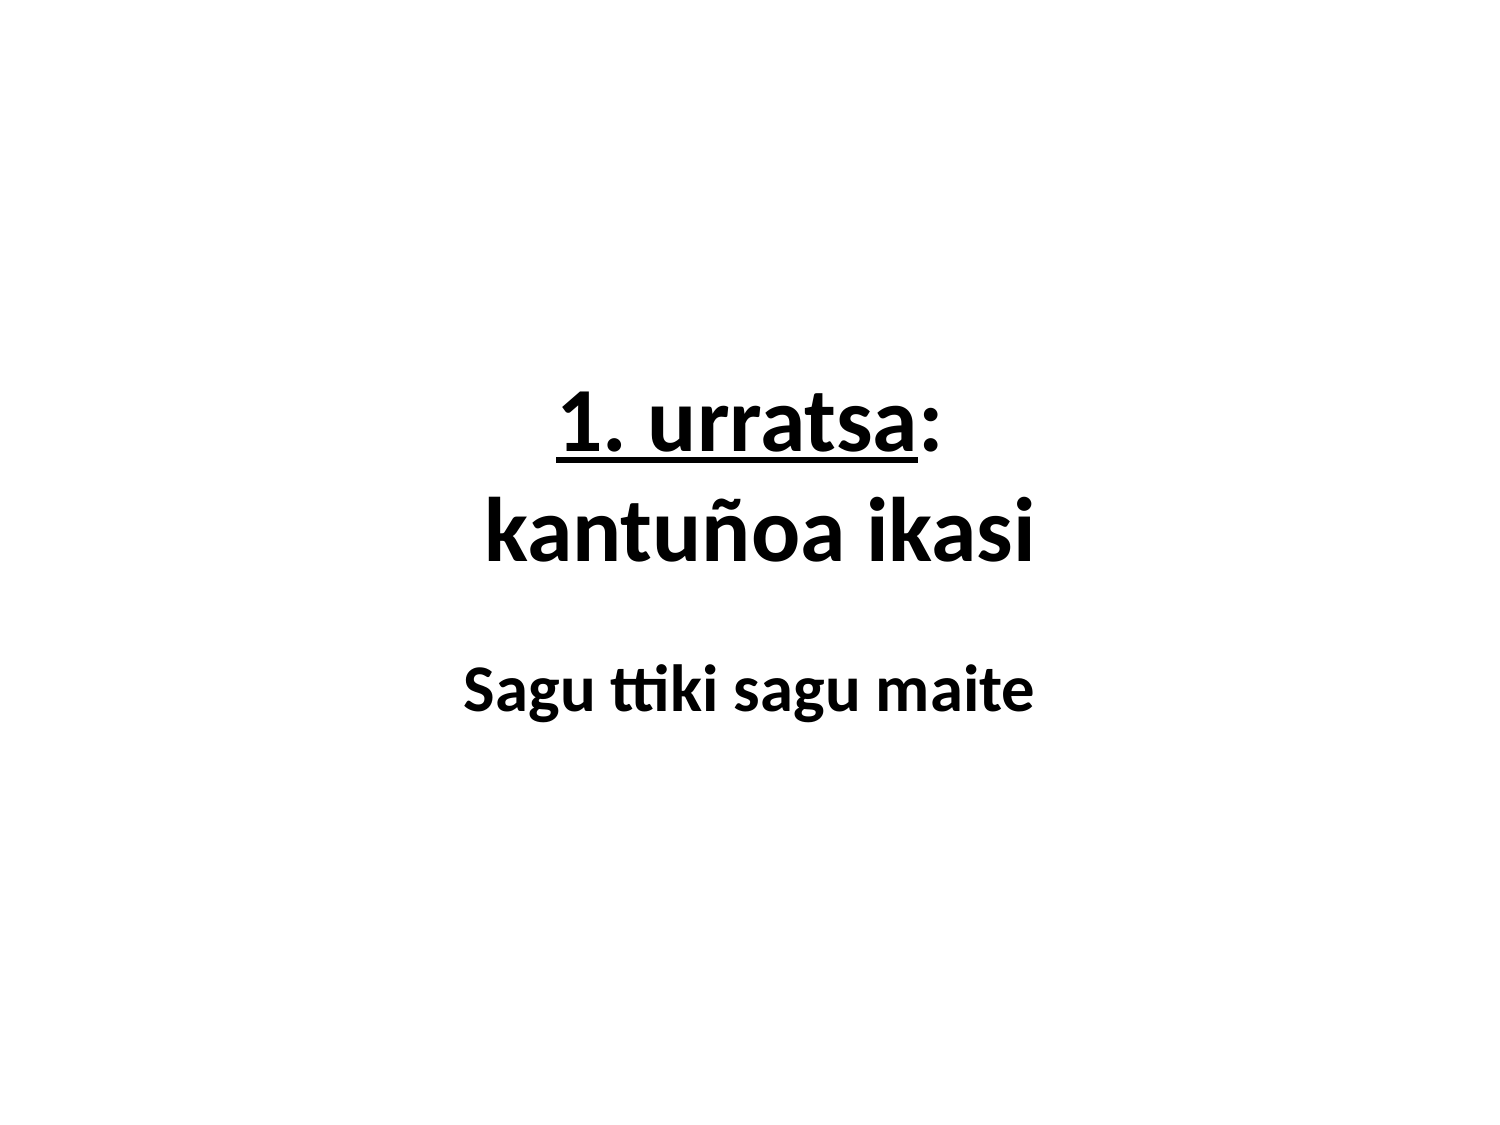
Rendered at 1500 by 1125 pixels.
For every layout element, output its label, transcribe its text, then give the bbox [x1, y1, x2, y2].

subtitle Sagu ttiki sagu maite [225, 637, 1275, 925]
title 1. urratsa: kantuñoa ikasi [112, 349, 1388, 591]
